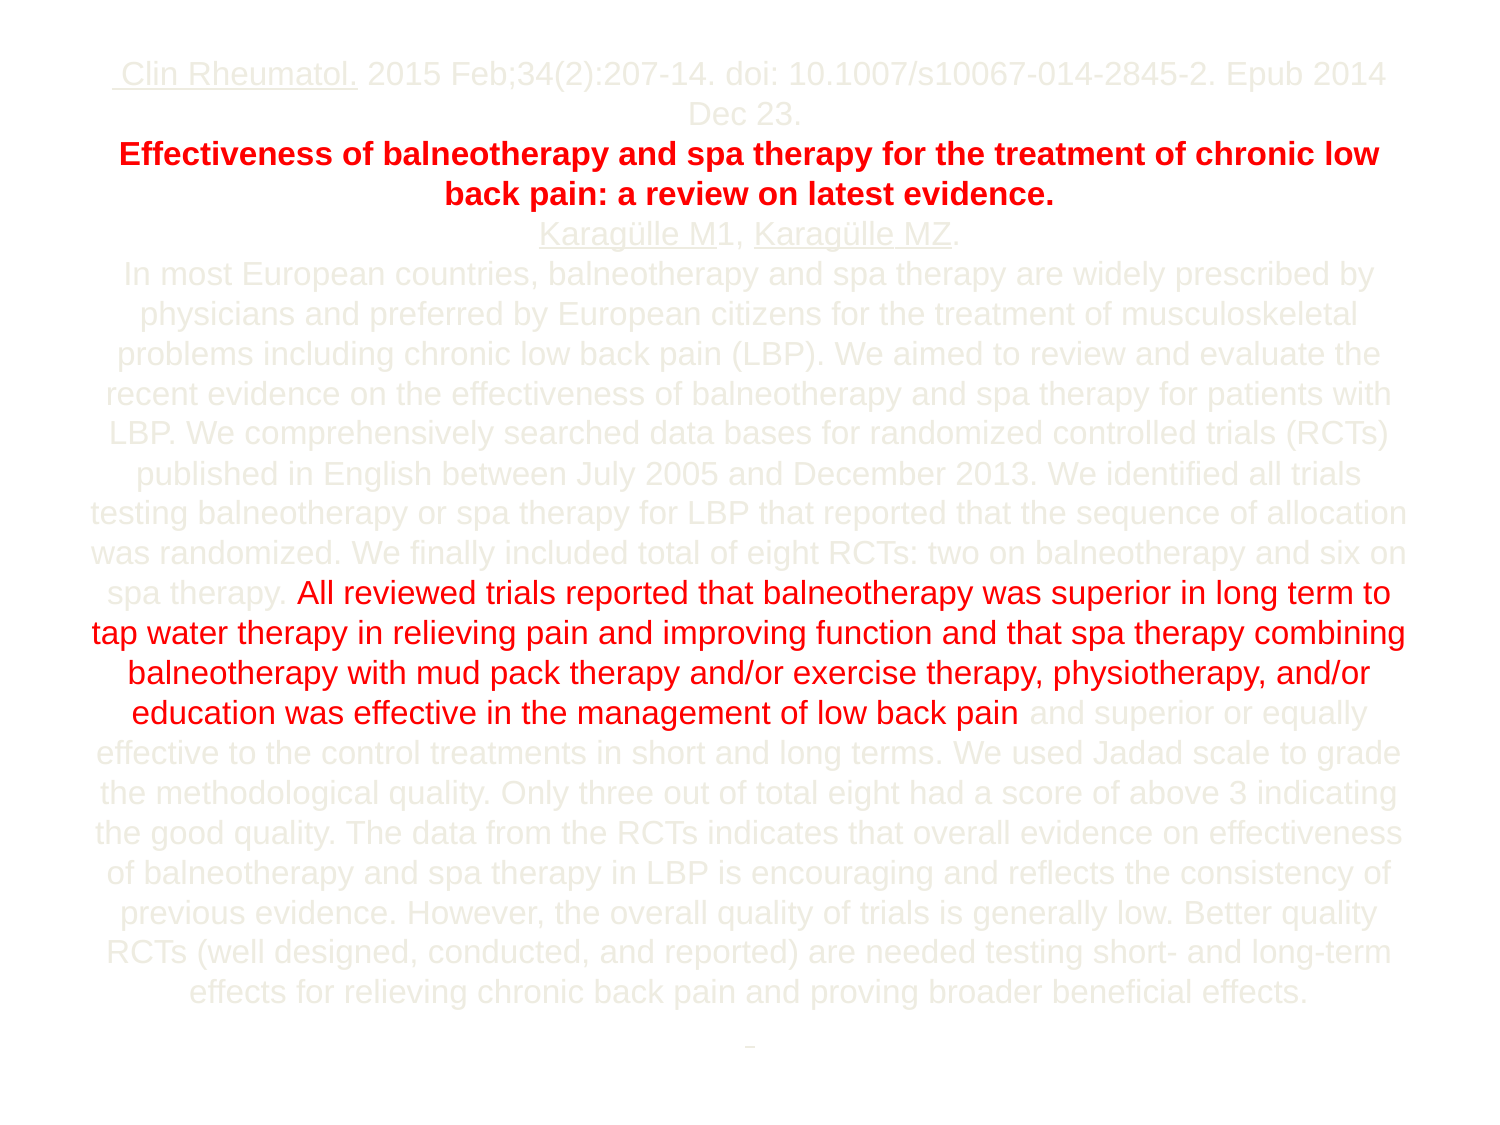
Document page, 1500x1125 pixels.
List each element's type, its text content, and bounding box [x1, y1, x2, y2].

title Clin Rheumatol. 2015 Feb;34(2):207-14. doi: 10.1007/s10067-014-2845-2. Epub 2014 Dec 23. Effectiveness of balneotherapy and spa therapy for the treatment of chronic low back pain: a review on latest evidence. Karagülle M1, Karagülle MZ. In most European countries, balneotherapy and spa therapy are widely prescribed by physicians and preferred by European citizens for the treatment of musculoskeletal problems including chronic low back pain (LBP). We aimed to review and evaluate the recent evidence on the effectiveness of balneotherapy and spa therapy for patients with LBP. We comprehensively searched data bases for randomized controlled trials (RCTs) published in English between July 2005 and December 2013. We identified all trials testing balneotherapy or spa therapy for LBP that reported that the sequence of allocation was randomized. We finally included total of eight RCTs: two on balneotherapy and six on spa therapy. All reviewed trials reported that balneotherapy was superior in long term to tap water therapy in relieving pain and improving function and that spa therapy combining balneotherapy with mud pack therapy and/or exercise therapy, physiotherapy, and/or education was effective in the management of low back pain and superior or equally effective to the control treatments in short and long terms. We used Jadad scale to grade the methodological quality. Only three out of total eight had a score of above 3 indicating the good quality. The data from the RCTs indicates that overall evidence on effectiveness of balneotherapy and spa therapy in LBP is encouraging and reflects the consistency of previous evidence. However, the overall quality of trials is generally low. Better quality RCTs (well designed, conducted, and reported) are needed testing short- and long-term effects for relieving chronic back pain and proving broader beneficial effects. [75, 45, 1425, 1125]
